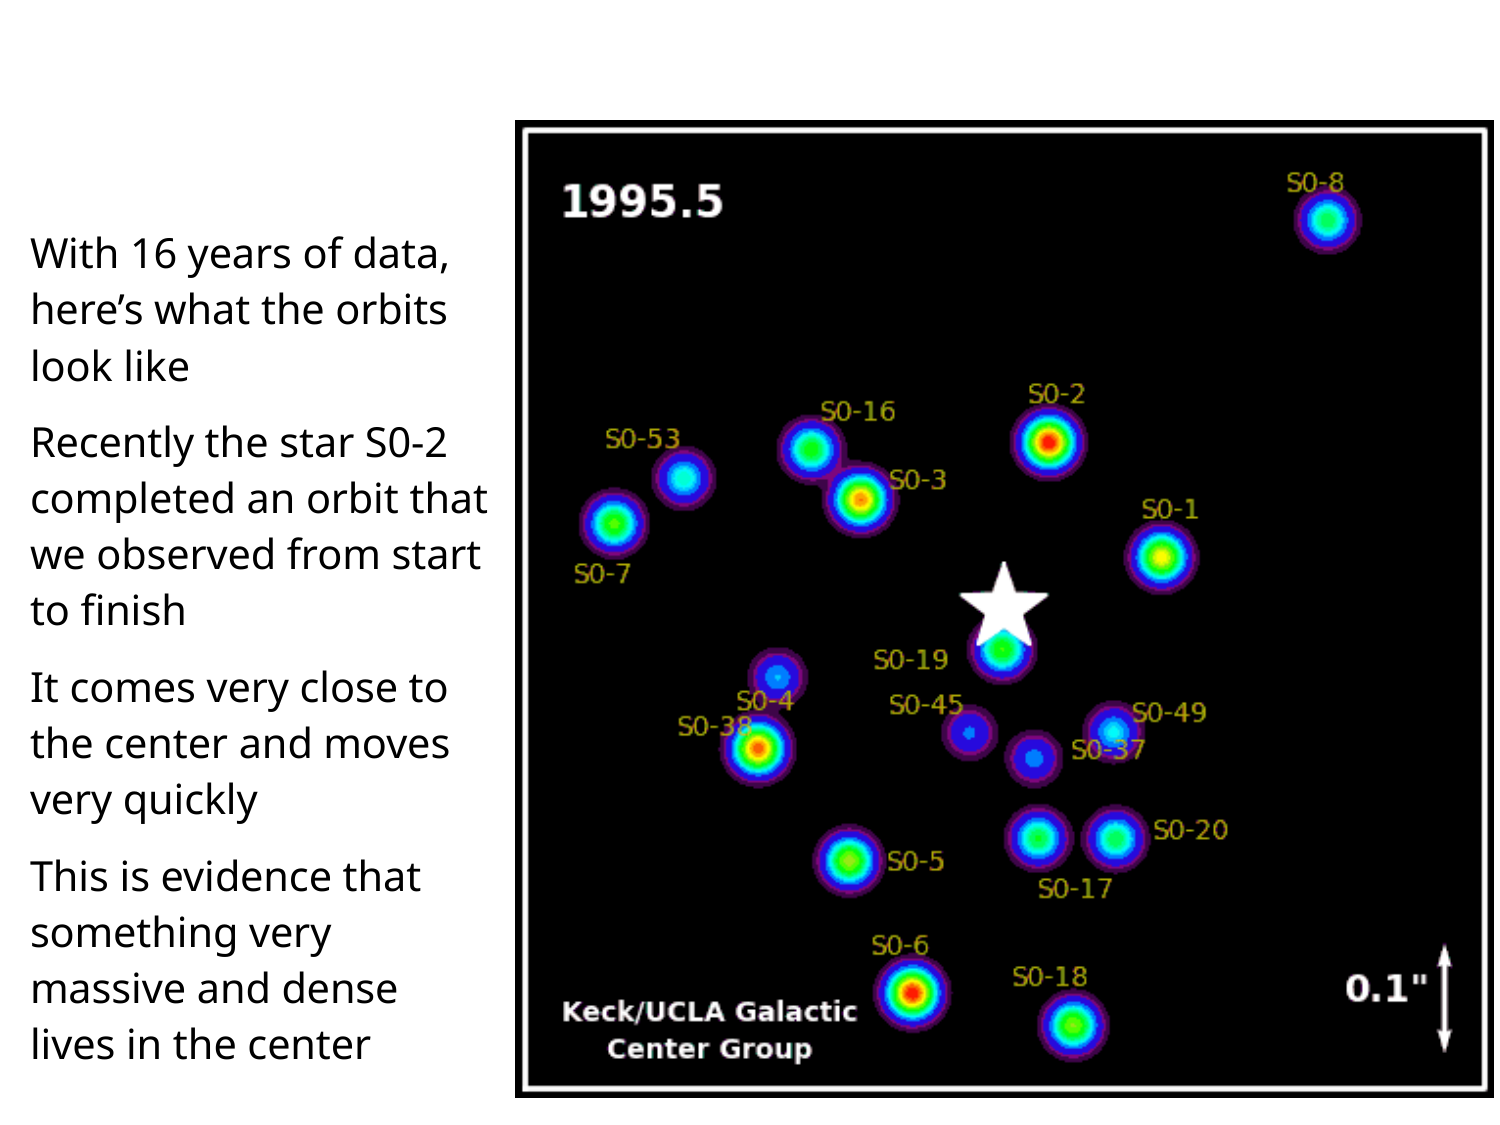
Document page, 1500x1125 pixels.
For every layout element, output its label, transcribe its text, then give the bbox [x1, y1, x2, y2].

list With 16 years of data, here’s what the orbits look like Recently the star S0-2 completed an orbit that we observed from start to finish It comes very close to the center and moves very quickly This is evidence that something very massive and dense lives in the center [30, 224, 496, 1081]
picture [515, 120, 1494, 1098]
